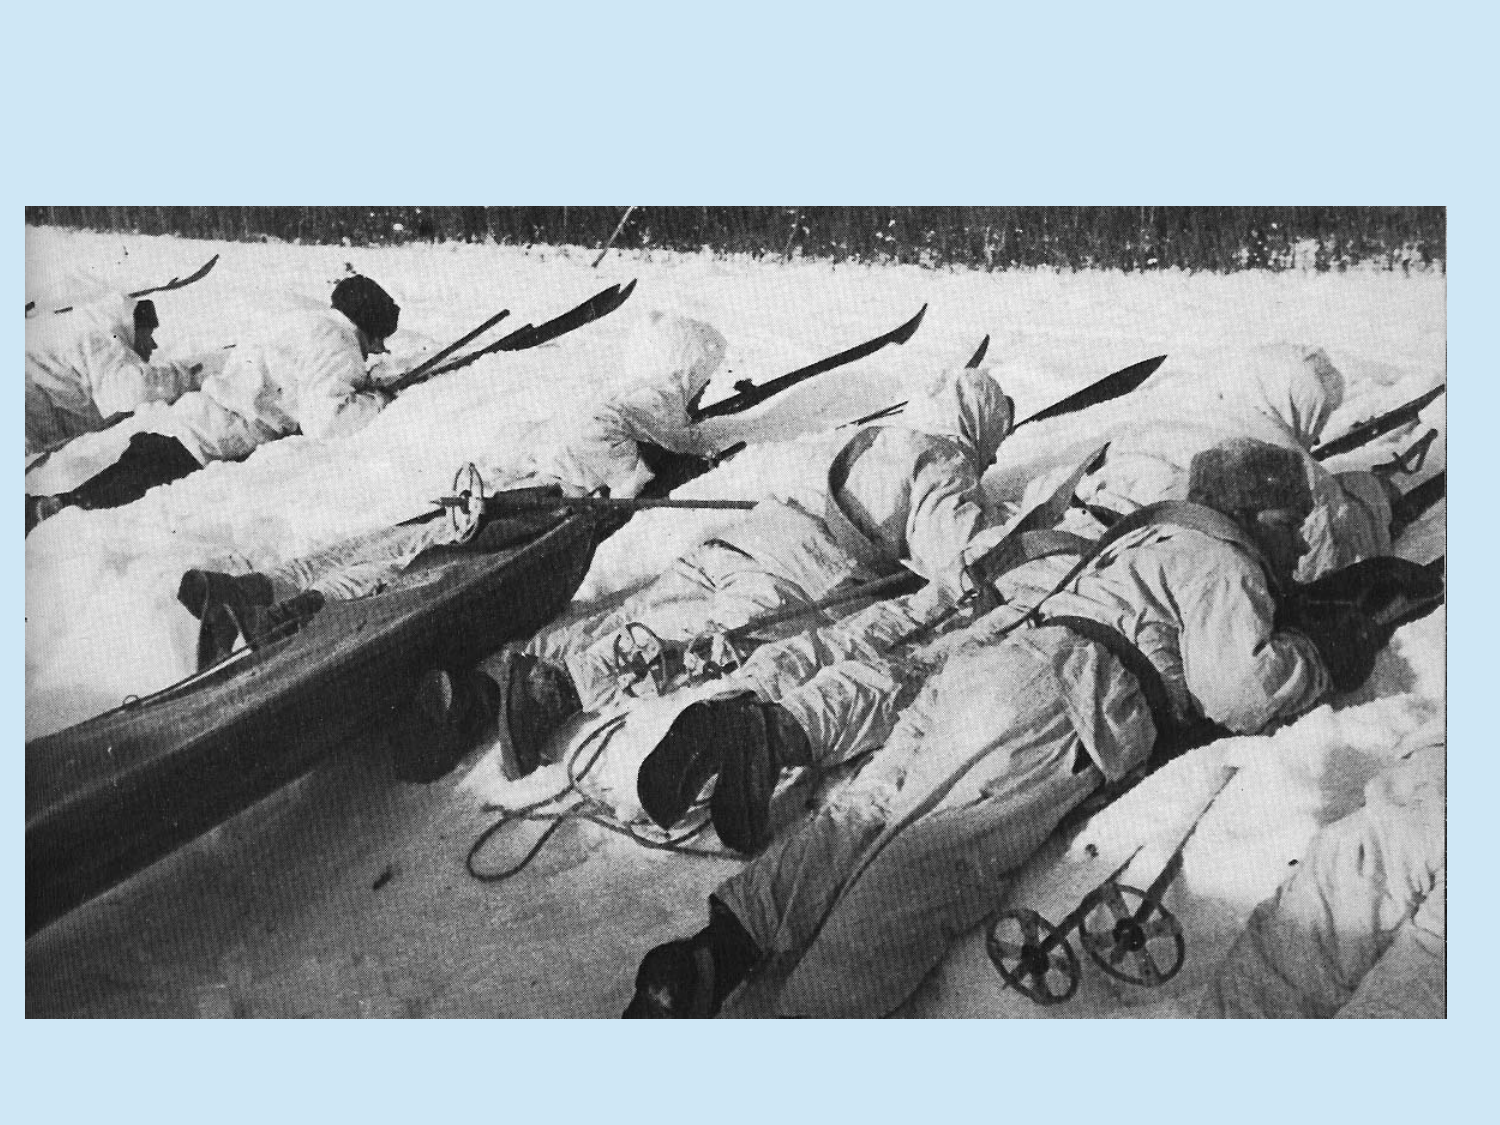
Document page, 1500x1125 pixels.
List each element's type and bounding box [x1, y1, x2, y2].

picture [25, 206, 1447, 1019]
